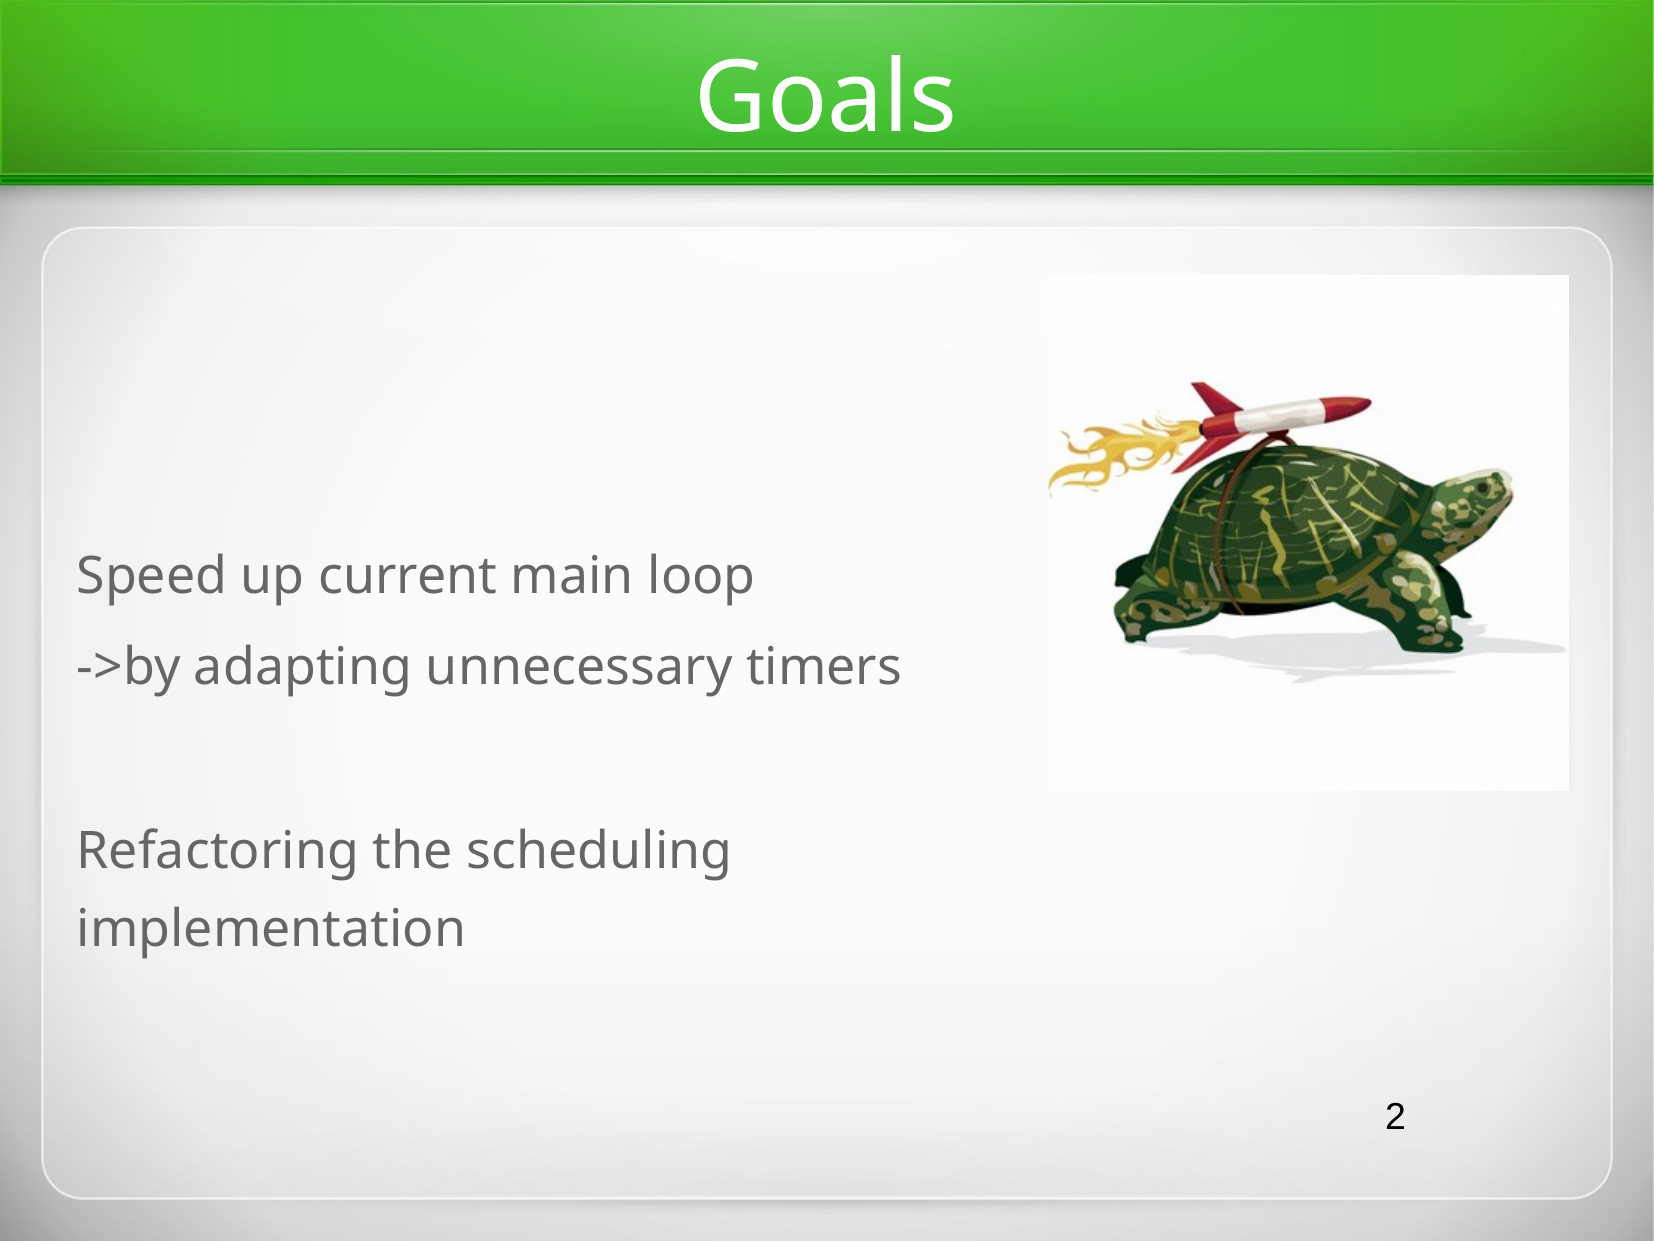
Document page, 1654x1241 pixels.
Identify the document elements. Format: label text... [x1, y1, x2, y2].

list Speed up current main loop ->by adapting unnecessary timers Refactoring the scheduling implementation [47, 236, 1048, 993]
picture [0, 0, 1654, 1241]
title Goals [82, 25, 1570, 172]
